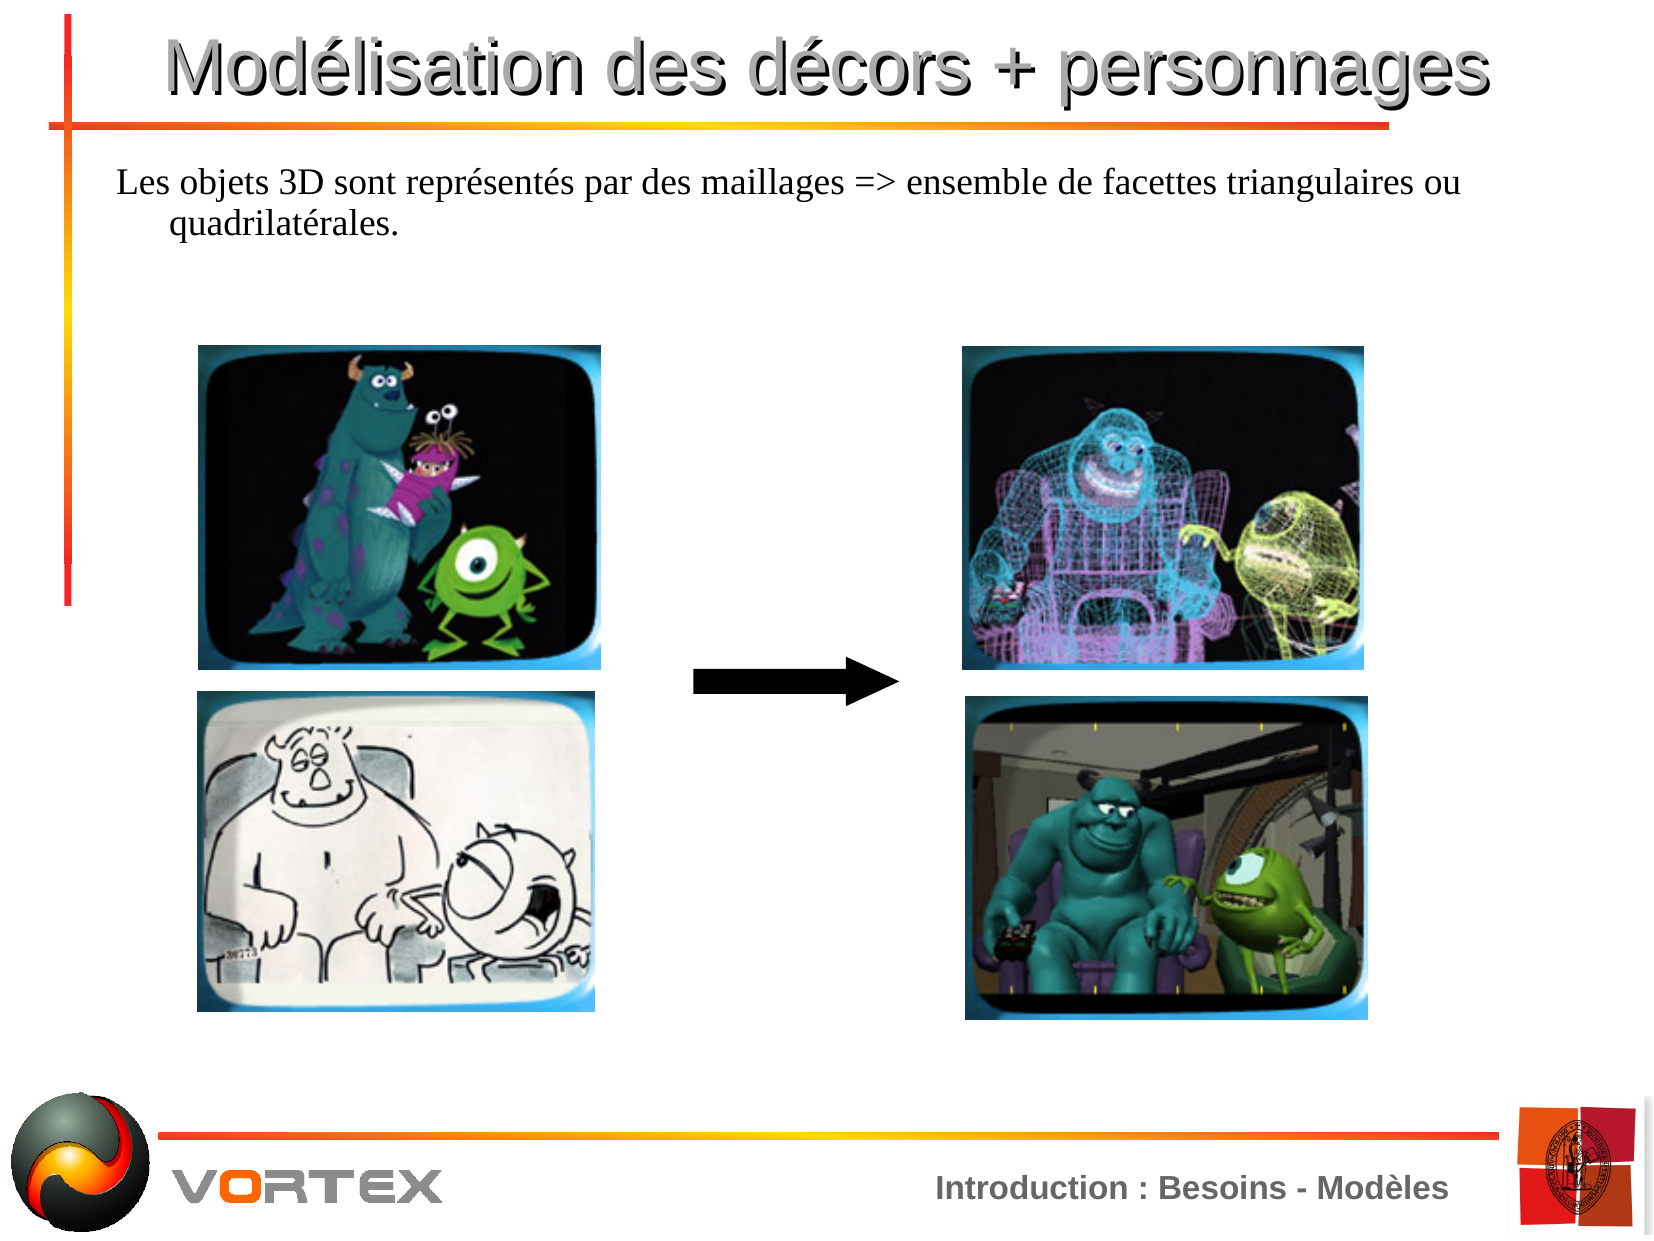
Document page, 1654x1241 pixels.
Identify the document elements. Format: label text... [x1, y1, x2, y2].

picture [198, 345, 601, 670]
list Les objets 3D sont représentés par des maillages => ensemble de facettes triangulaires ou quadrilatérales. [98, 160, 1593, 1088]
picture [1505, 1096, 1653, 1235]
picture [197, 691, 595, 1012]
text_box [694, 657, 898, 706]
title Modélisation des décors + personnages [0, 9, 1654, 123]
picture [965, 696, 1368, 1020]
picture [962, 346, 1364, 670]
picture [11, 1092, 443, 1232]
